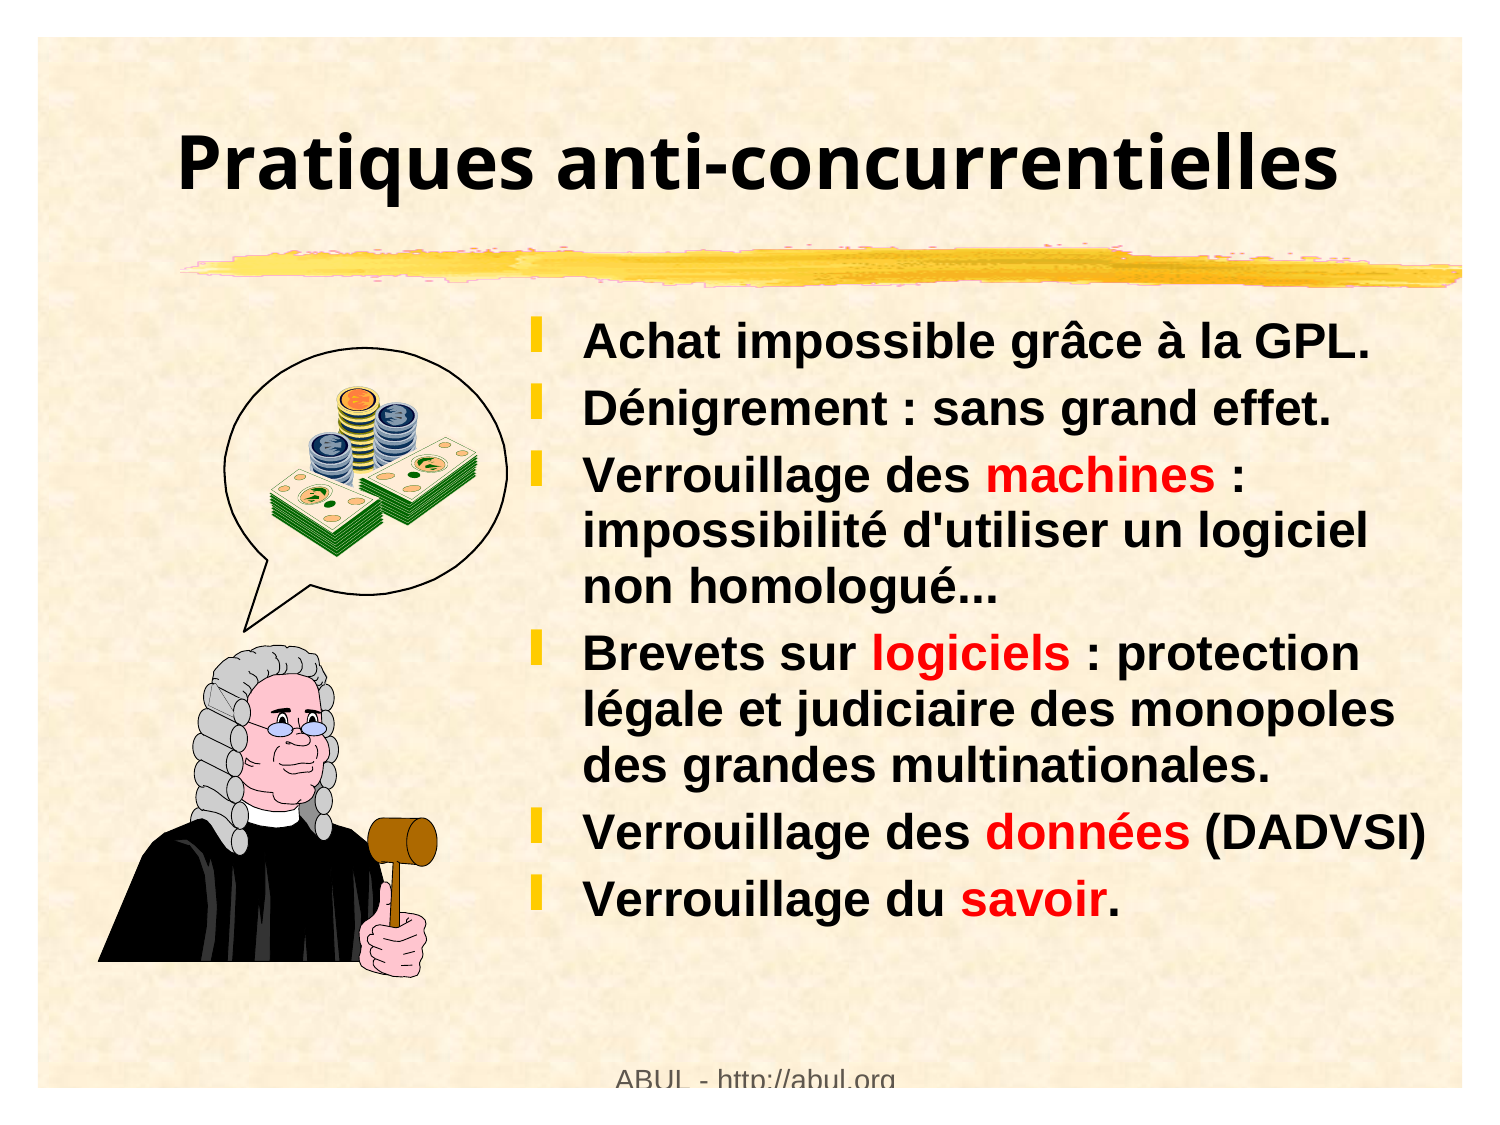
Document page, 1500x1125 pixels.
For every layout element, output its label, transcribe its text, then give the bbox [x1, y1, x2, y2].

picture [226, 349, 497, 627]
picture [858, 1076, 866, 1088]
picture [639, 1072, 648, 1078]
picture [754, 1076, 761, 1088]
picture [37, 37, 1463, 1088]
picture [811, 1076, 818, 1088]
picture [620, 1073, 627, 1082]
picture [618, 1084, 630, 1088]
title Pratiques anti-concurrentielles [54, 72, 1463, 248]
list Achat impossible grâce à la GPL. Dénigrement : sans grand effet. Verrouillage des machines : impossibilité d'utiliser un logiciel non homologué... Brevets sur logiciels : protection légale et judiciaire des monopoles des grandes multinationales. Verrouillage des données (DADVSI) Verrouillage du savoir. [497, 305, 1463, 1022]
picture [722, 1076, 729, 1088]
picture [738, 1076, 743, 1088]
picture [639, 1081, 649, 1088]
picture [883, 1076, 891, 1088]
picture [794, 1082, 801, 1088]
